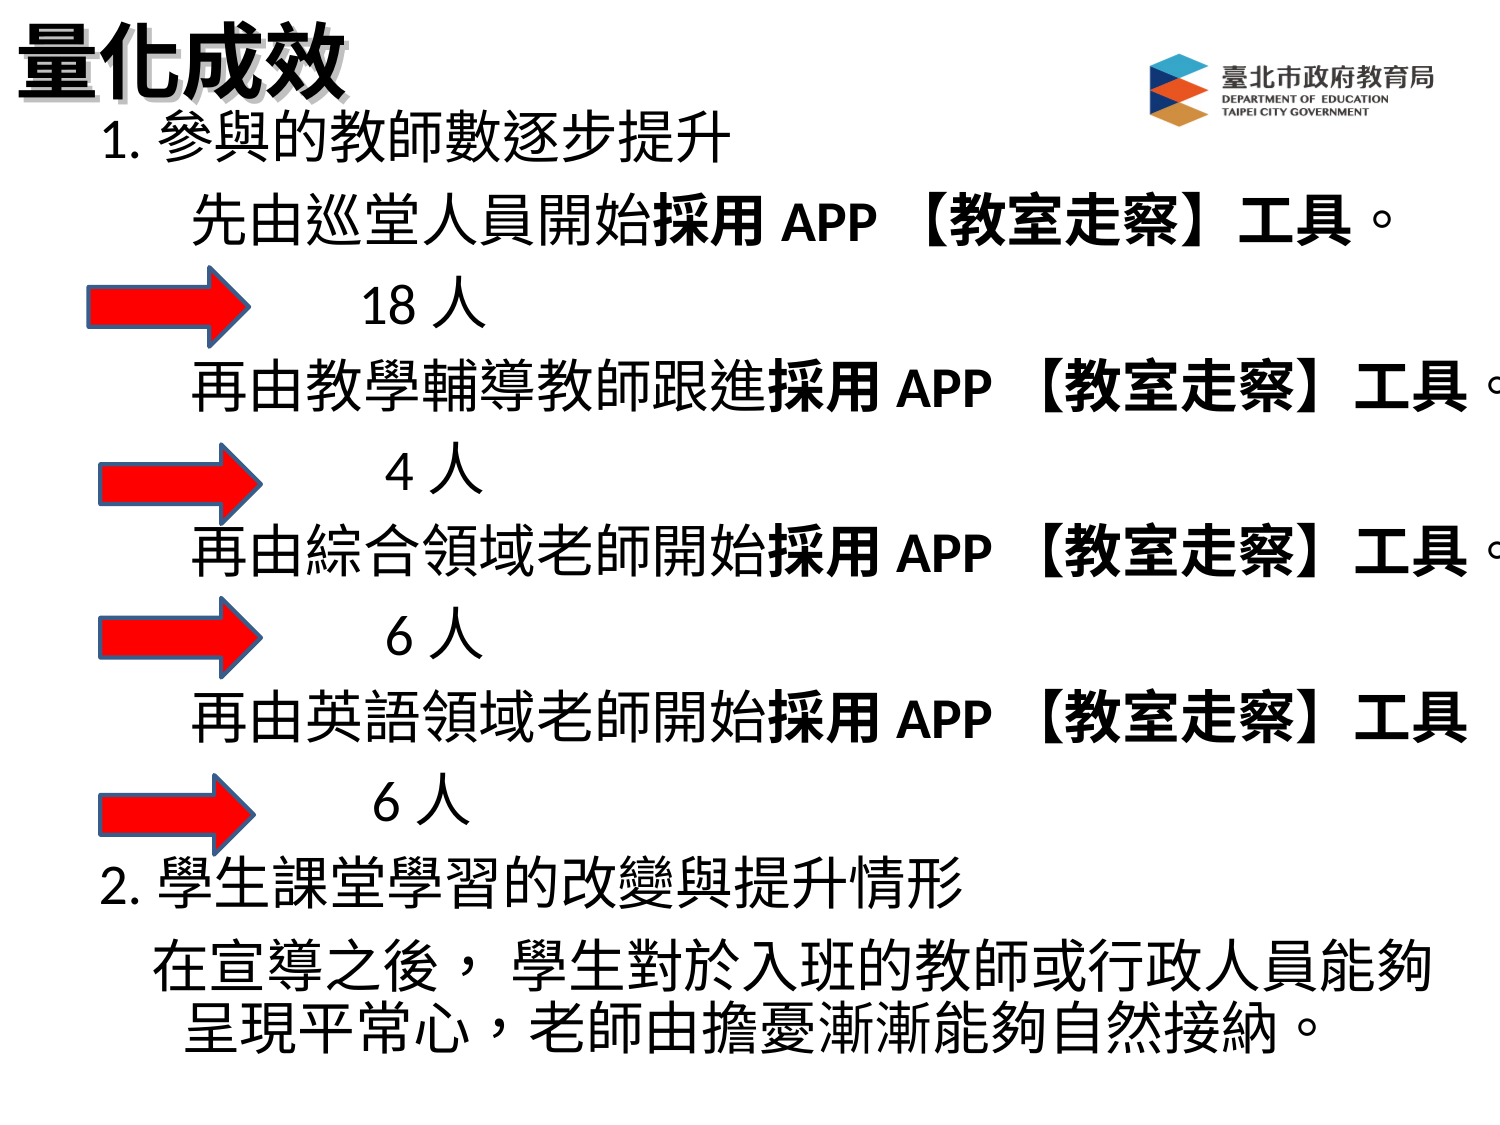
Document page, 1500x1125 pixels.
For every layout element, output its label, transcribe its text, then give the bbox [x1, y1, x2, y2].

text_box 量化成效 [0, 2, 1500, 117]
text_box [100, 775, 254, 855]
text_box [100, 597, 261, 678]
text_box [100, 444, 261, 524]
list 1.參與的教師數逐步提升 先由巡堂人員開始採用APP【教室走察】工具。 18人 再由教學輔導教師跟進採用APP【教室走察】工具。 4人 再由綜合領域老師開始採用APP【教室走察】工具。 6人 再由英語領域老師開始採用APP【教室走察】工具 6人 2.學生課堂學習的改變與提升情形 在宣導之後， 學生對於入班的教師或行政人員能夠呈現平常心，老師由擔憂漸漸能夠自然接納。 [0, 117, 1500, 1076]
text_box [88, 267, 250, 347]
